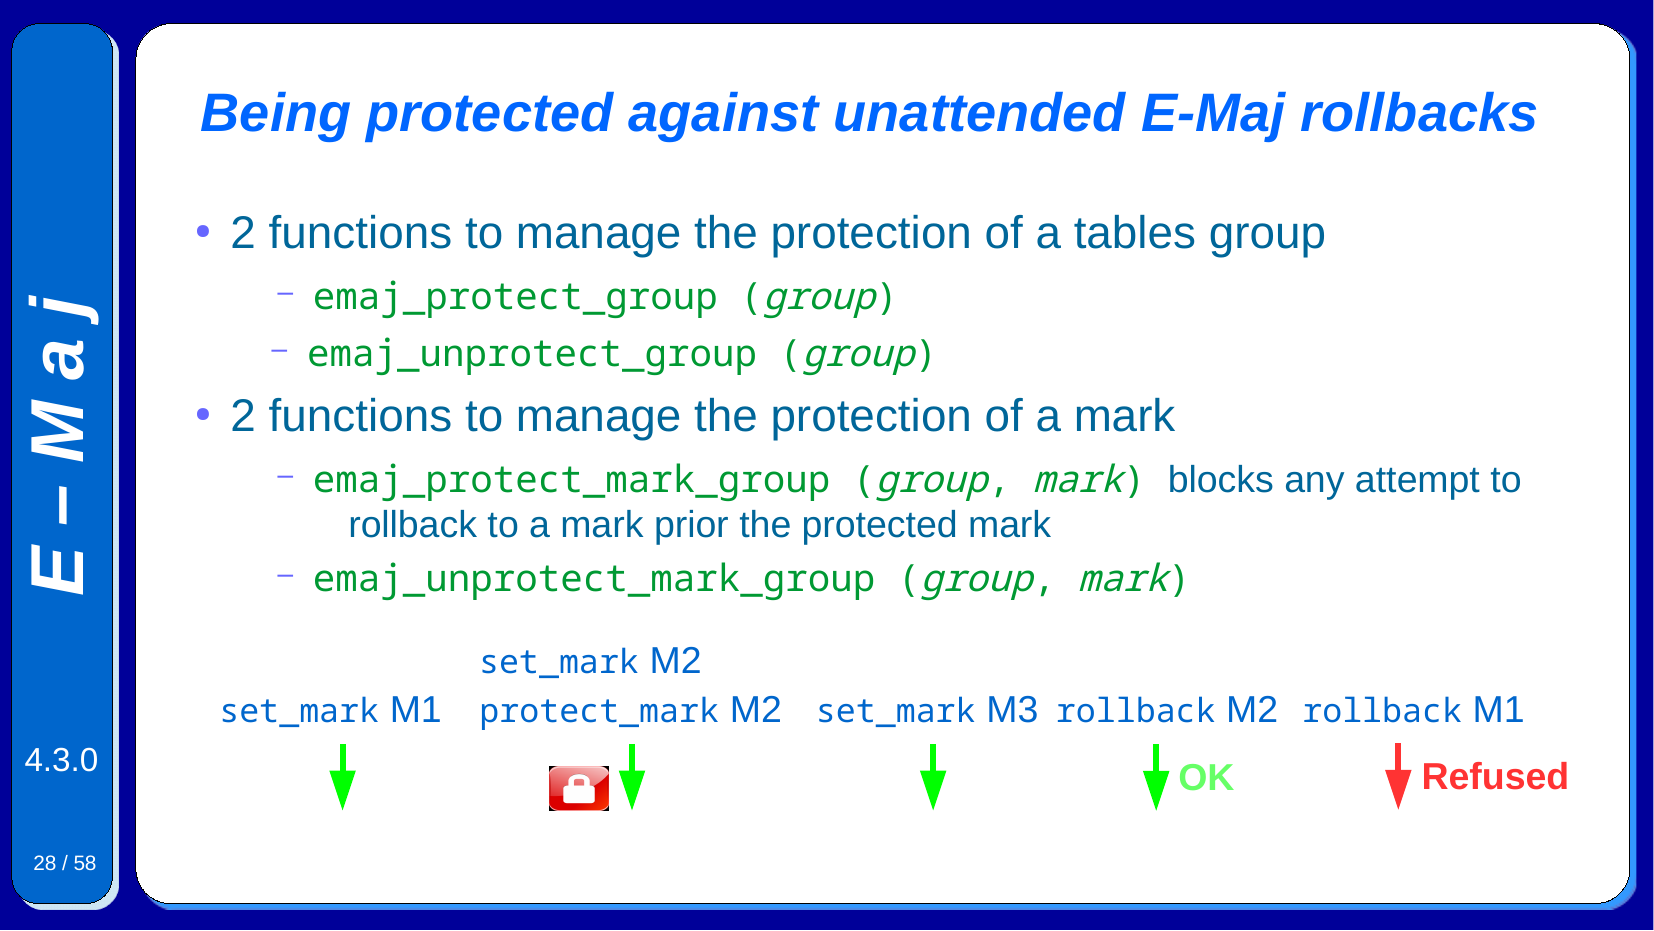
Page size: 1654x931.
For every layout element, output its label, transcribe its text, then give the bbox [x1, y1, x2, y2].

text_box set_mark M2 [464, 630, 721, 680]
text_box set_mark M3 [801, 680, 1058, 739]
text_box set_mark M1 [204, 680, 461, 739]
text_box Refused [1396, 748, 1595, 811]
text_box rollback M2 [1058, 680, 1287, 739]
text_box rollback M1 [1287, 680, 1540, 739]
title Being protected against unattended E-Maj rollbacks [200, 34, 1575, 191]
text_box protect_mark M2 [464, 680, 797, 739]
list 2 functions to manage the protection of a tables group emaj_protect_group (group) emaj_unprotect_group (group) 2 functions to manage the protection of a mark emaj_protect_mark_group (group, mark) blocks any attempt to rollback to a mark prior the protected mark emaj_unprotect_mark_group (group, mark) [177, 206, 1587, 591]
picture [549, 766, 609, 811]
text_box OK [1163, 749, 1250, 806]
